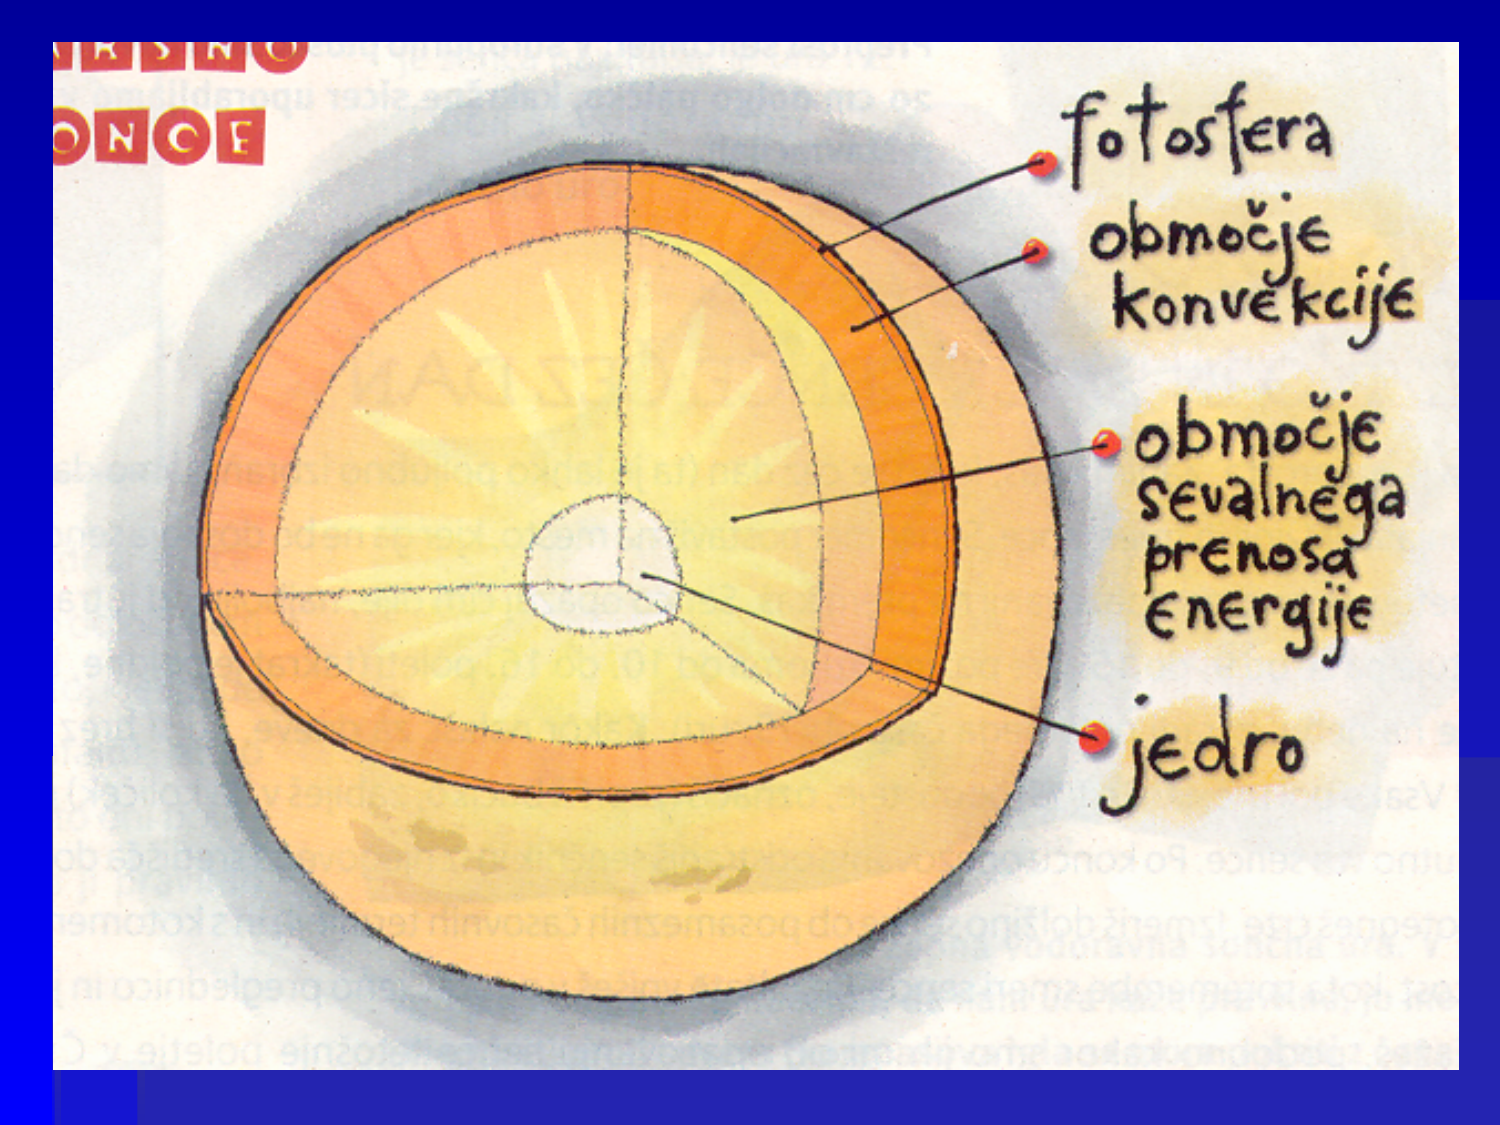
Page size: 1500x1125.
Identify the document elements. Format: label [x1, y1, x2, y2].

picture [53, 42, 1459, 1070]
